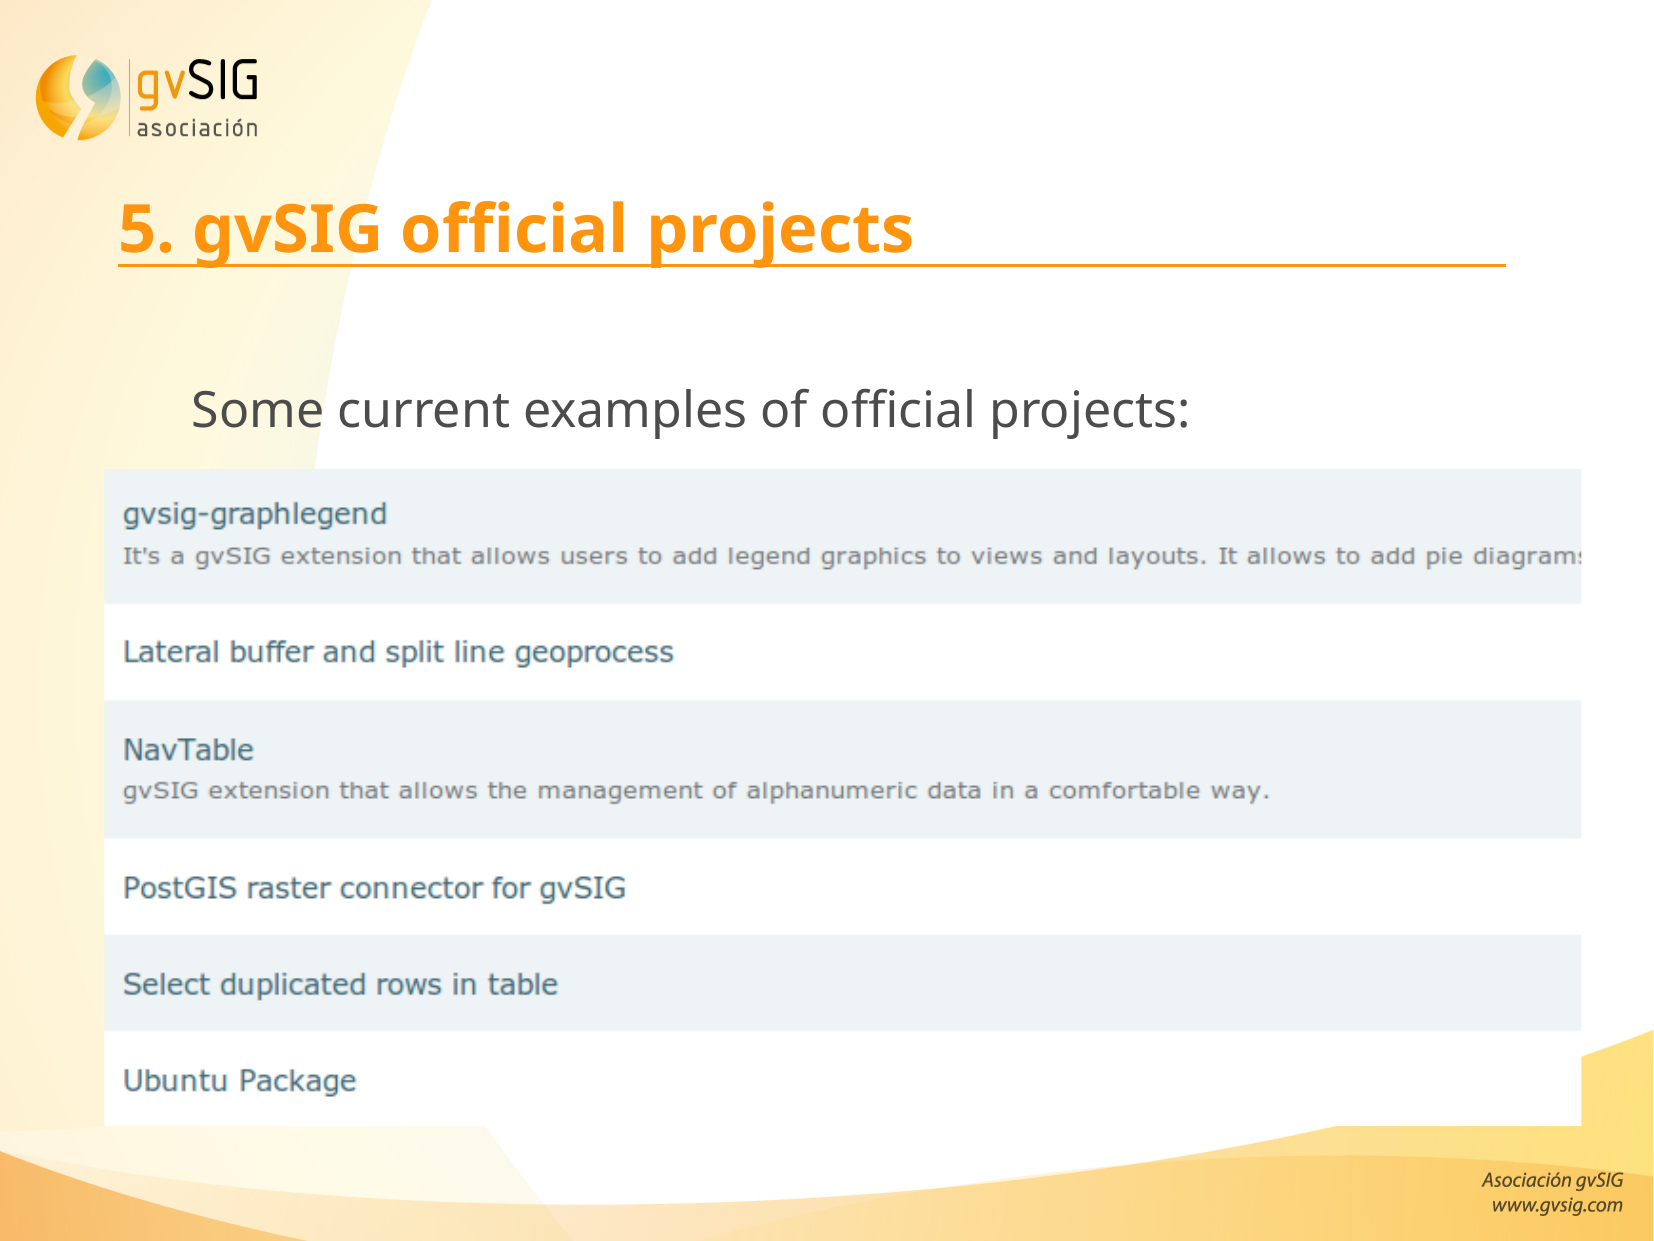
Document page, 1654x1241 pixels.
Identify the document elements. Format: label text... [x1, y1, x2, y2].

picture [0, 0, 1654, 1241]
title 5. gvSIG official projects [118, 177, 1607, 276]
text_box Some current examples of official projects: [177, 366, 1625, 614]
